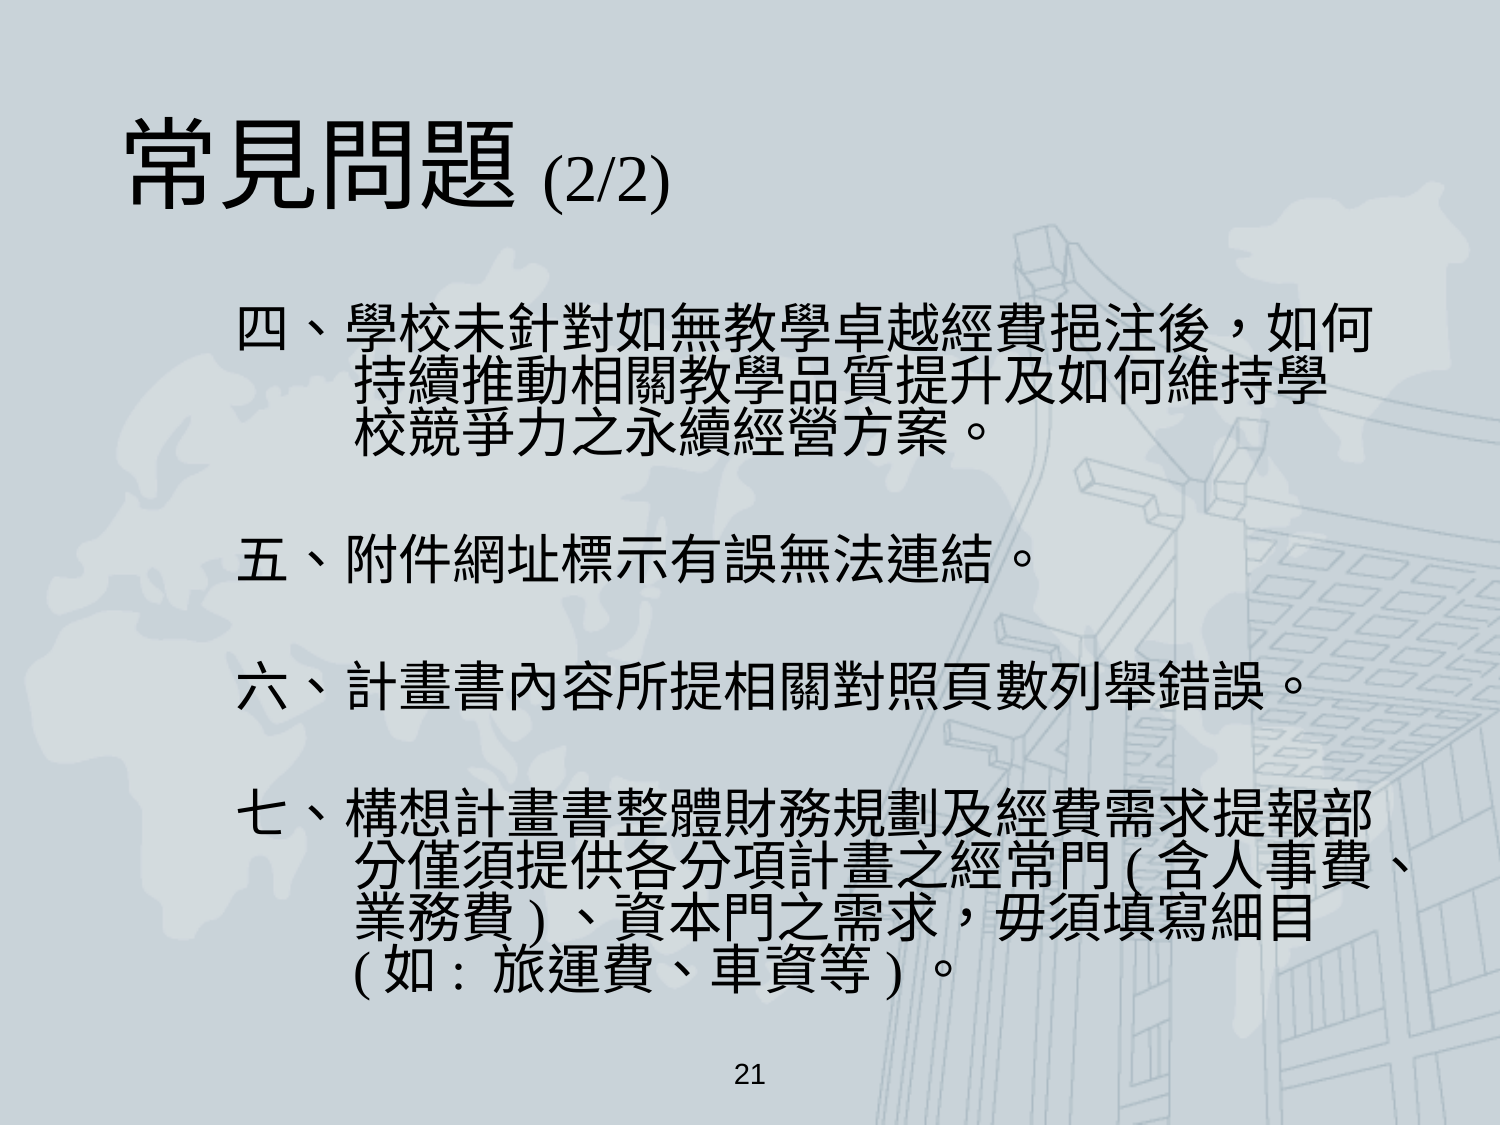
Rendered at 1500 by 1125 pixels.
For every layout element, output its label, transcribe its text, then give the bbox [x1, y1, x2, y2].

list 四、學校未針對如無教學卓越經費挹注後，如何持續推動相關教學品質提升及如何維持學校競爭力之永續經營方案。 五、附件網址標示有誤無法連結。 六、計畫書內容所提相關對照頁數列舉錯誤。 七、構想計畫書整體財務規劃及經費需求提報部分僅須提供各分項計畫之經常門(含人事費、業務費)、資本門之需求，毋須填寫細目(如: 旅運費、車資等)。 [103, 299, 1397, 1014]
title 常見問題(2/2) [103, 59, 1397, 278]
picture [0, 0, 1500, 1125]
text_box 21 [496, 1042, 1004, 1103]
